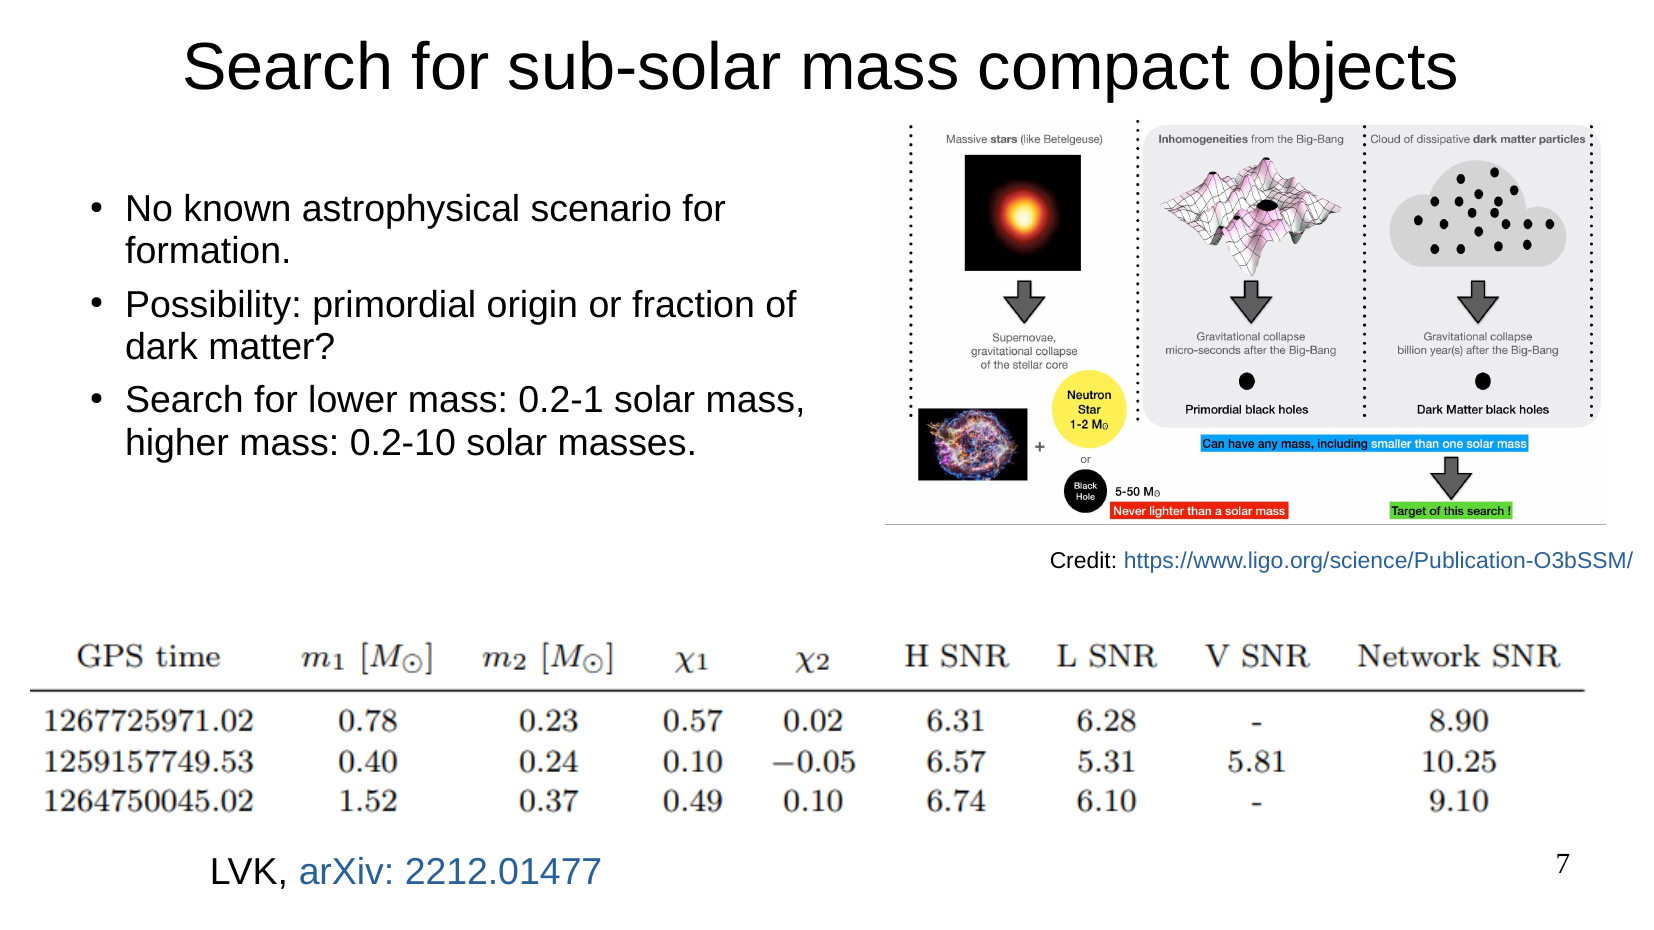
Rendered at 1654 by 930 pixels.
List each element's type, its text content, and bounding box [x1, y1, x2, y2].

picture [885, 119, 1606, 526]
text_box LVK, arXiv: 2212.01477 [195, 843, 618, 901]
picture [30, 629, 1587, 838]
title Search for sub-solar mass compact objects [82, 12, 1561, 120]
text_box Credit: https://www.ligo.org/science/Publication-O3bSSM/ [1035, 540, 1649, 581]
text_box No known astrophysical scenario for formation. Possibility: primordial origin or fraction of dark matter? Search for lower mass: 0.2-1 solar mass, higher mass: 0.2-10 solar masses. [75, 180, 856, 525]
